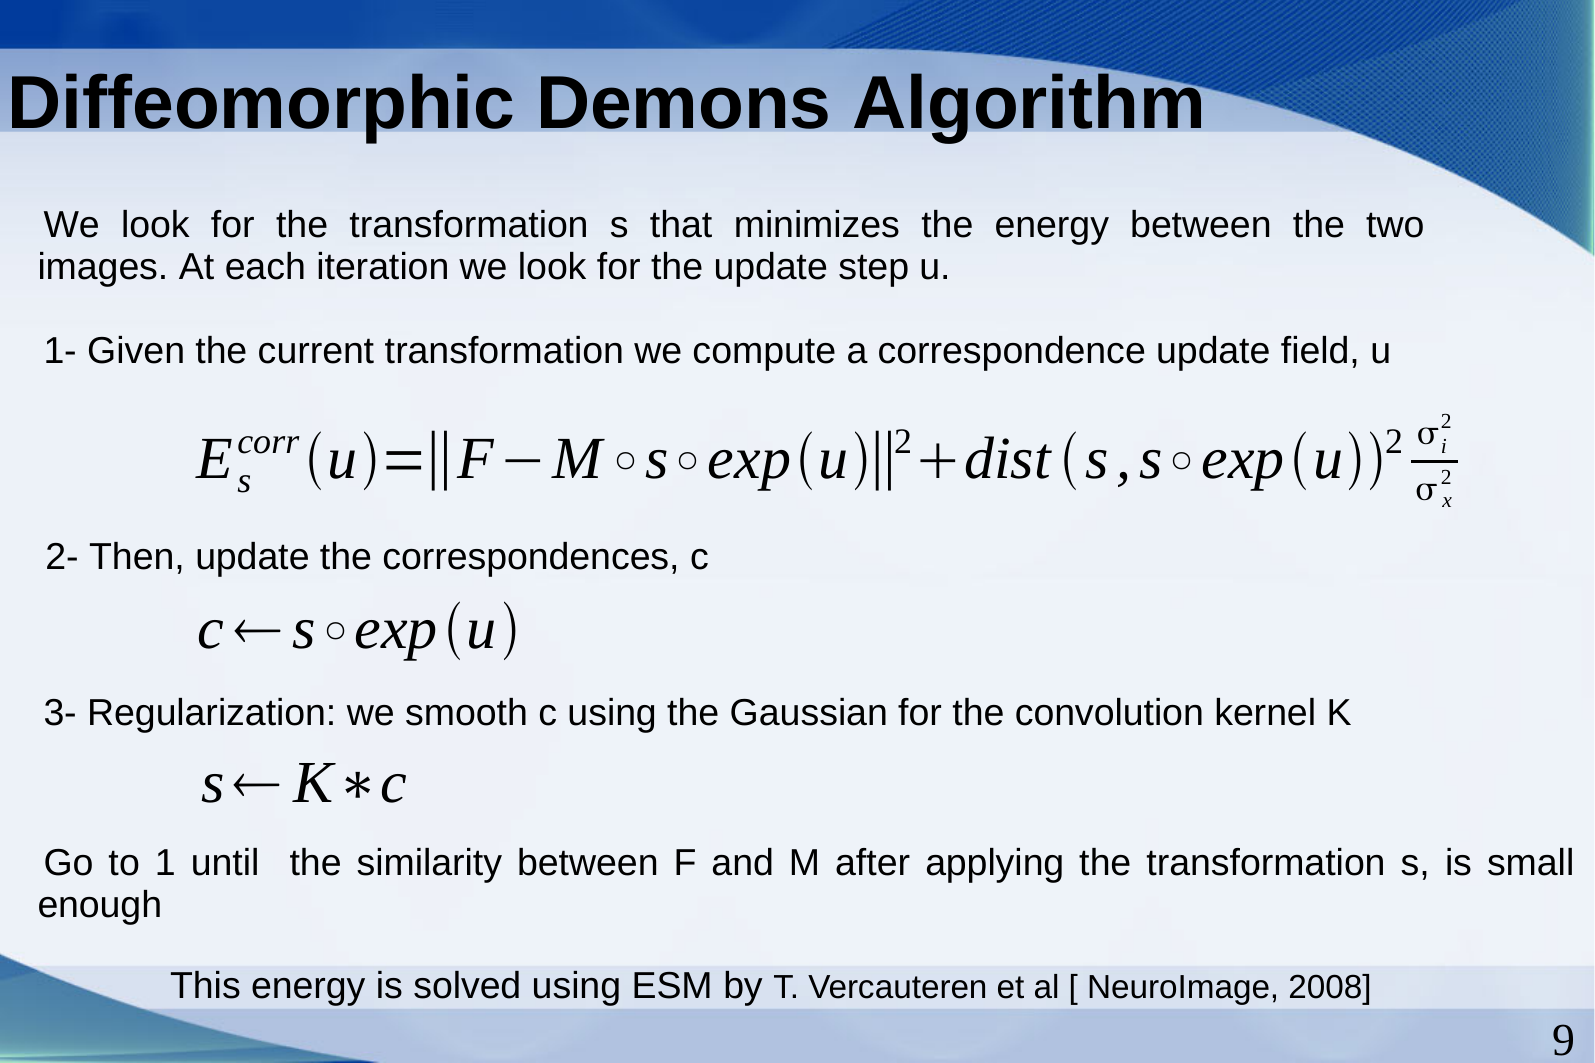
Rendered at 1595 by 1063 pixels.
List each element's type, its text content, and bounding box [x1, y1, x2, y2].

text_box Go to 1 until the similarity between F and M after applying the transformation s, is small enough [37, 832, 1576, 936]
picture [0, 0, 1595, 1063]
text_box This energy is solved using ESM by T. Vercauteren et al [ NeuroImage, 2008] [155, 957, 1388, 1015]
chart [187, 410, 1465, 514]
chart [189, 596, 526, 660]
title Diffeomorphic Demons Algorithm [7, 17, 1380, 188]
text_box We look for the transformation s that minimizes the energy between the two images. At each iteration we look for the update step u. 1- Given the current transformation we compute a correspondence update field, u [37, 183, 1426, 392]
chart [191, 750, 413, 817]
text_box 3- Regularization: we smooth c using the Gaussian for the convolution kernel K [37, 660, 1576, 764]
text_box 2- Then, update the correspondences, c [39, 535, 1427, 579]
